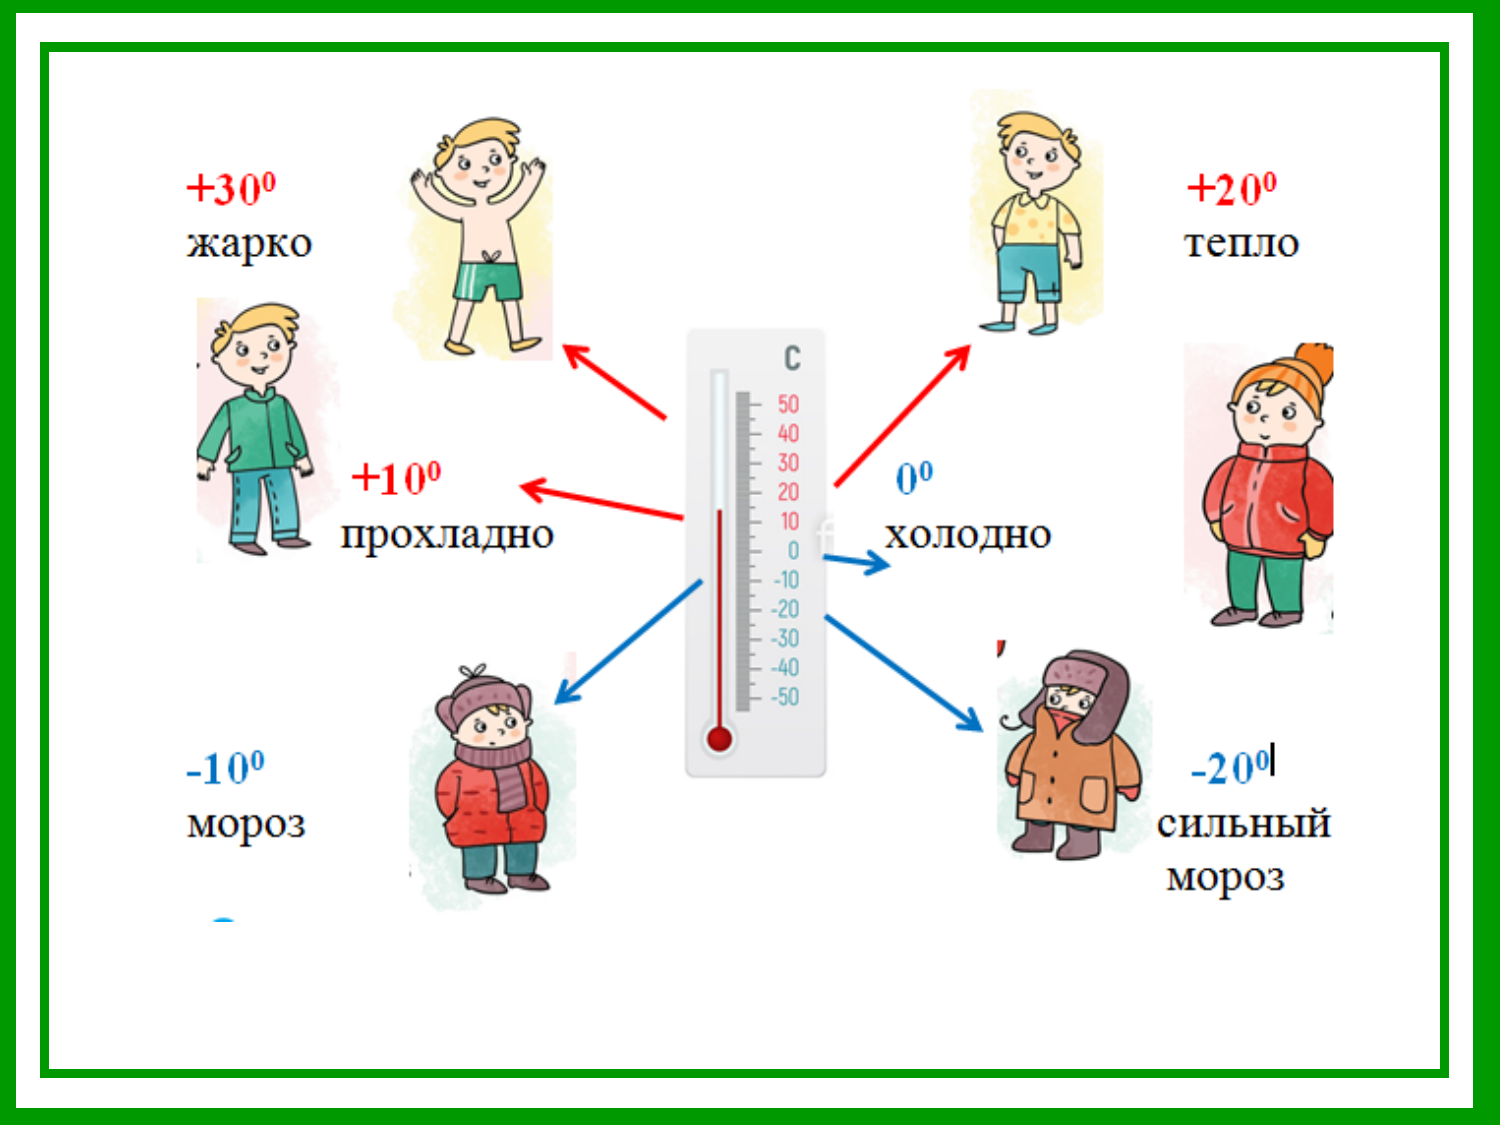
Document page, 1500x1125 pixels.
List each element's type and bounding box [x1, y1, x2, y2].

picture [99, 70, 1389, 922]
